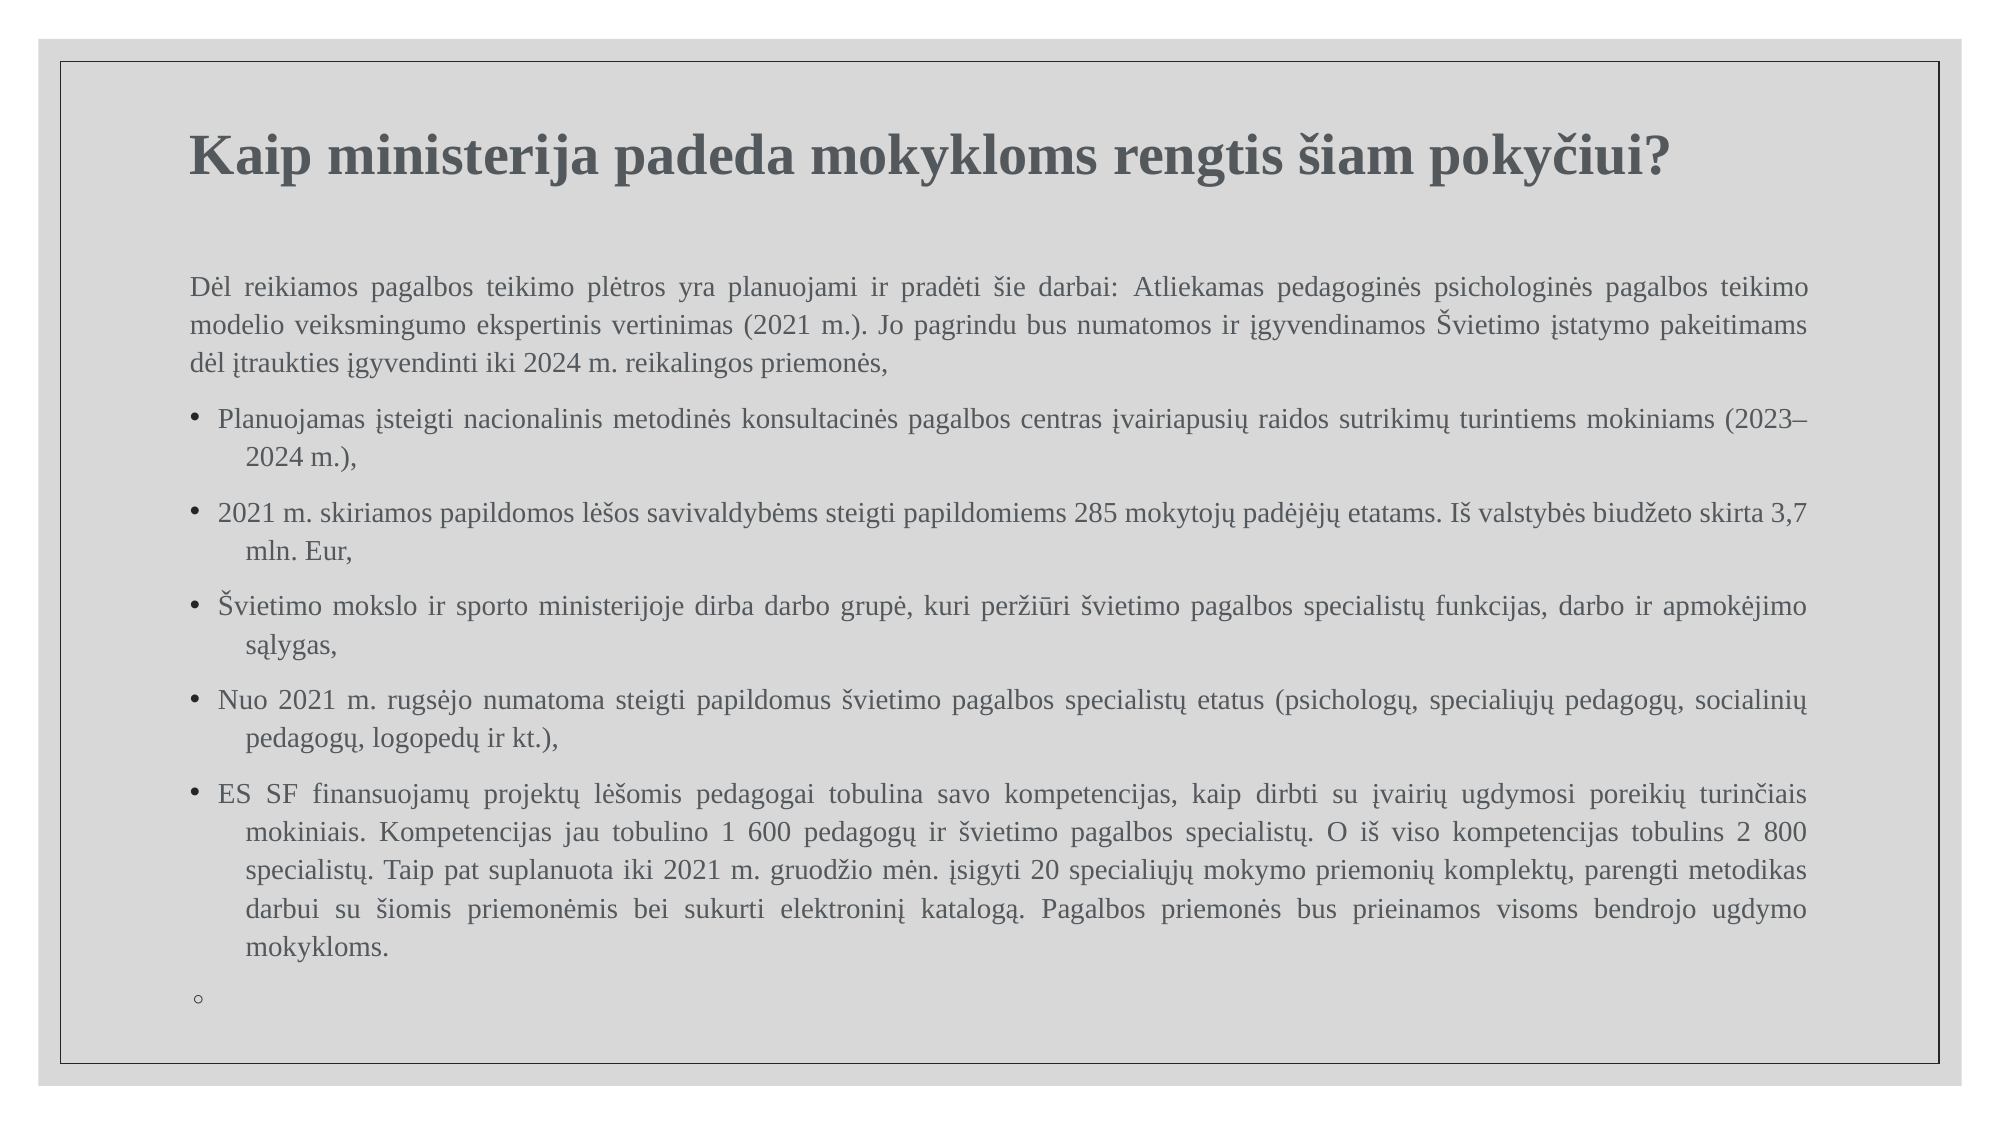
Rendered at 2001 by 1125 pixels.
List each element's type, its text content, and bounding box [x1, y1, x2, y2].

title Kaip ministerija padeda mokykloms rengtis šiam pokyčiui? [174, 105, 1825, 218]
list Dėl reikiamos pagalbos teikimo plėtros yra planuojami ir pradėti šie darbai: Atliekamas pedagoginės psichologinės pagalbos teikimo modelio veiksmingumo ekspertinis vertinimas (2021 m.). Jo pagrindu bus numatomos ir įgyvendinamos Švietimo įstatymo pakeitimams dėl įtraukties įgyvendinti iki 2024 m. reikalingos priemonės, Planuojamas įsteigti nacionalinis metodinės konsultacinės pagalbos centras įvairiapusių raidos sutrikimų turintiems mokiniams (2023–2024 m.), 2021 m. skiriamos papildomos lėšos savivaldybėms steigti papildomiems 285 mokytojų padėjėjų etatams. Iš valstybės biudžeto skirta 3,7 mln. Eur, Švietimo mokslo ir sporto ministerijoje dirba darbo grupė, kuri peržiūri švietimo pagalbos specialistų funkcijas, darbo ir apmokėjimo sąlygas, Nuo 2021 m. rugsėjo numatoma steigti papildomus švietimo pagalbos specialistų etatus (psichologų, specialiųjų pedagogų, socialinių pedagogų, logopedų ir kt.), ES SF finansuojamų projektų lėšomis pedagogai tobulina savo kompetencijas, kaip dirbti su įvairių ugdymosi poreikių turinčiais mokiniais. Kompetencijas jau tobulino 1 600 pedagogų ir švietimo pagalbos specialistų. O iš viso kompetencijas tobulins 2 800 specialistų. Taip pat suplanuota iki 2021 m. gruodžio mėn. įsigyti 20 specialiųjų mokymo priemonių komplektų, parengti metodikas darbui su šiomis priemonėmis bei sukurti elektroninį katalogą. Pagalbos priemonės bus prieinamos visoms bendrojo ugdymo mokykloms. [174, 218, 1825, 977]
